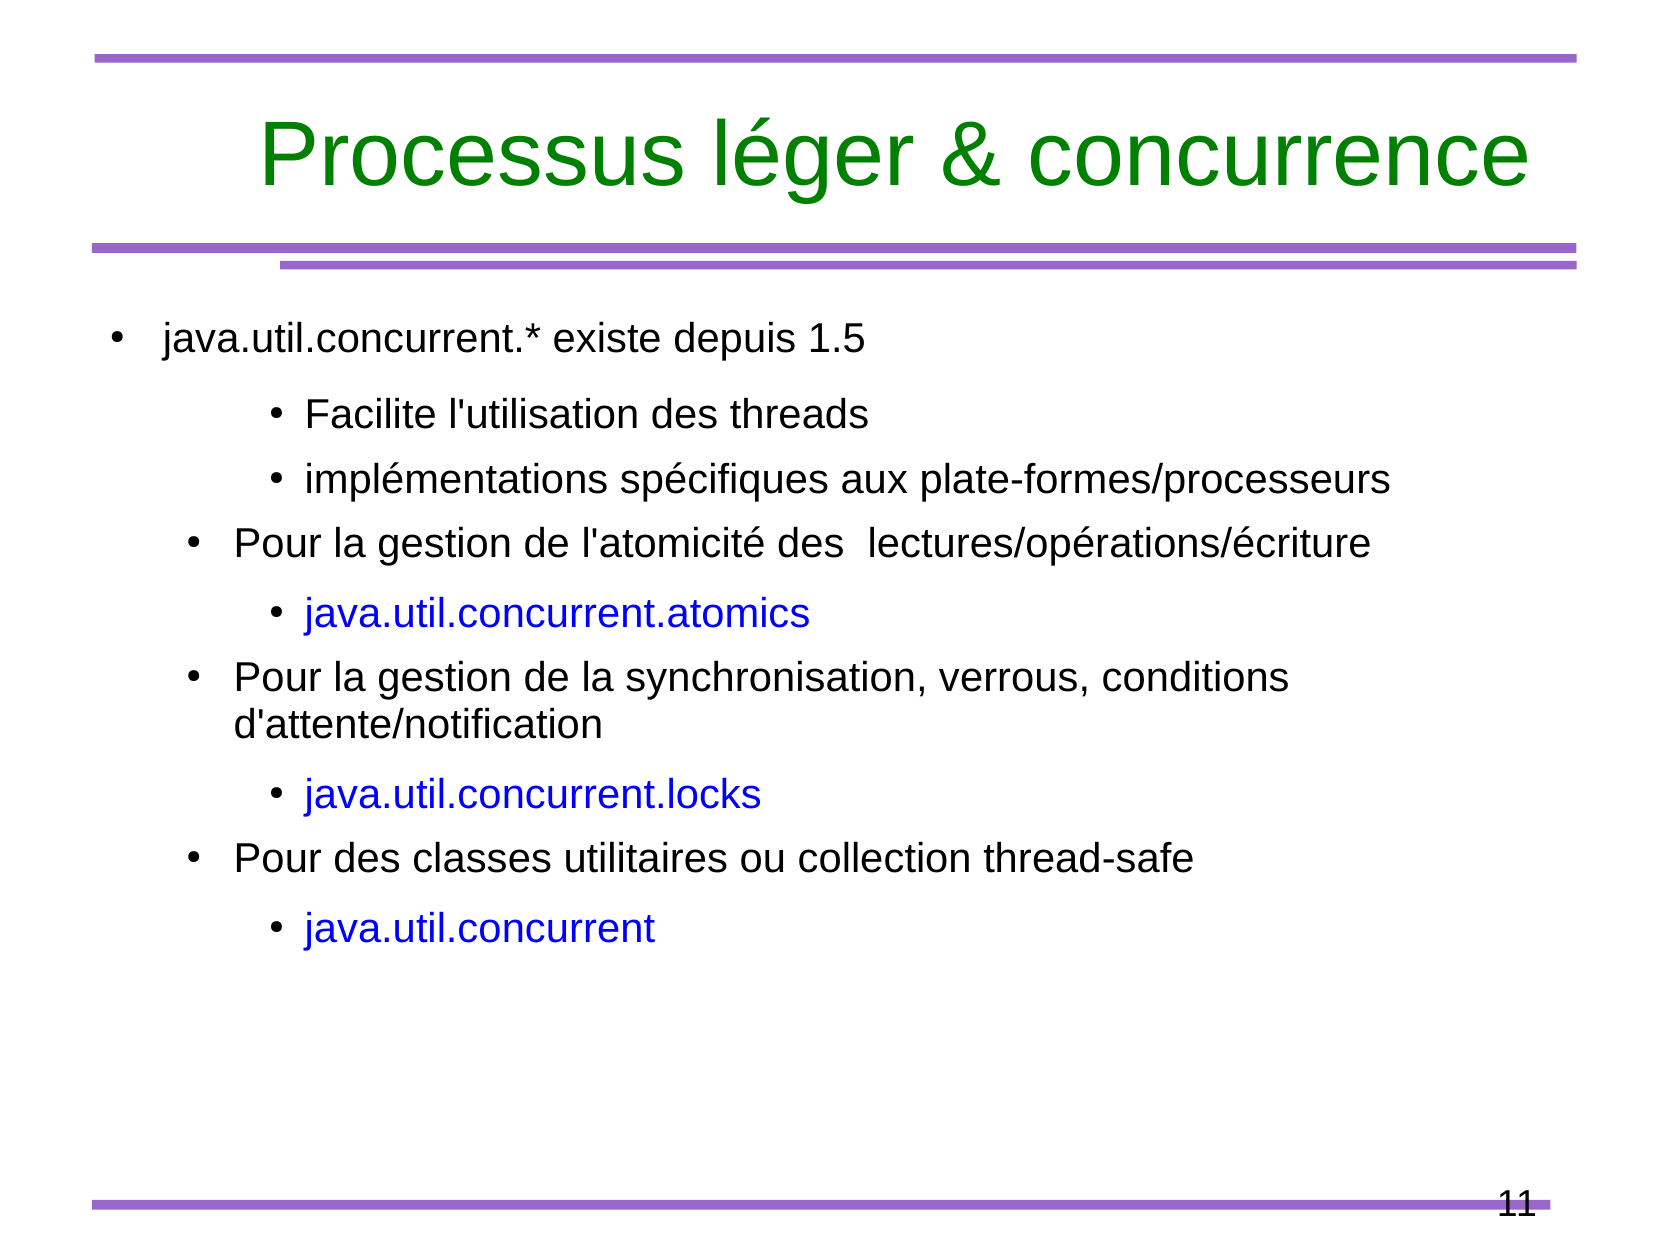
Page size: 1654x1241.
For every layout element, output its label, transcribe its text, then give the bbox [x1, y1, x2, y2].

list java.util.concurrent.* existe depuis 1.5 Facilite l'utilisation des threads implémentations spécifiques aux plate-formes/processeurs Pour la gestion de l'atomicité des lectures/opérations/écriture java.util.concurrent.atomics Pour la gestion de la synchronisation, verrous, conditions d'attente/notification java.util.concurrent.locks Pour des classes utilitaires ou collection thread-safe java.util.concurrent [92, 315, 1563, 1135]
title Processus léger & concurrence [121, 49, 1534, 257]
